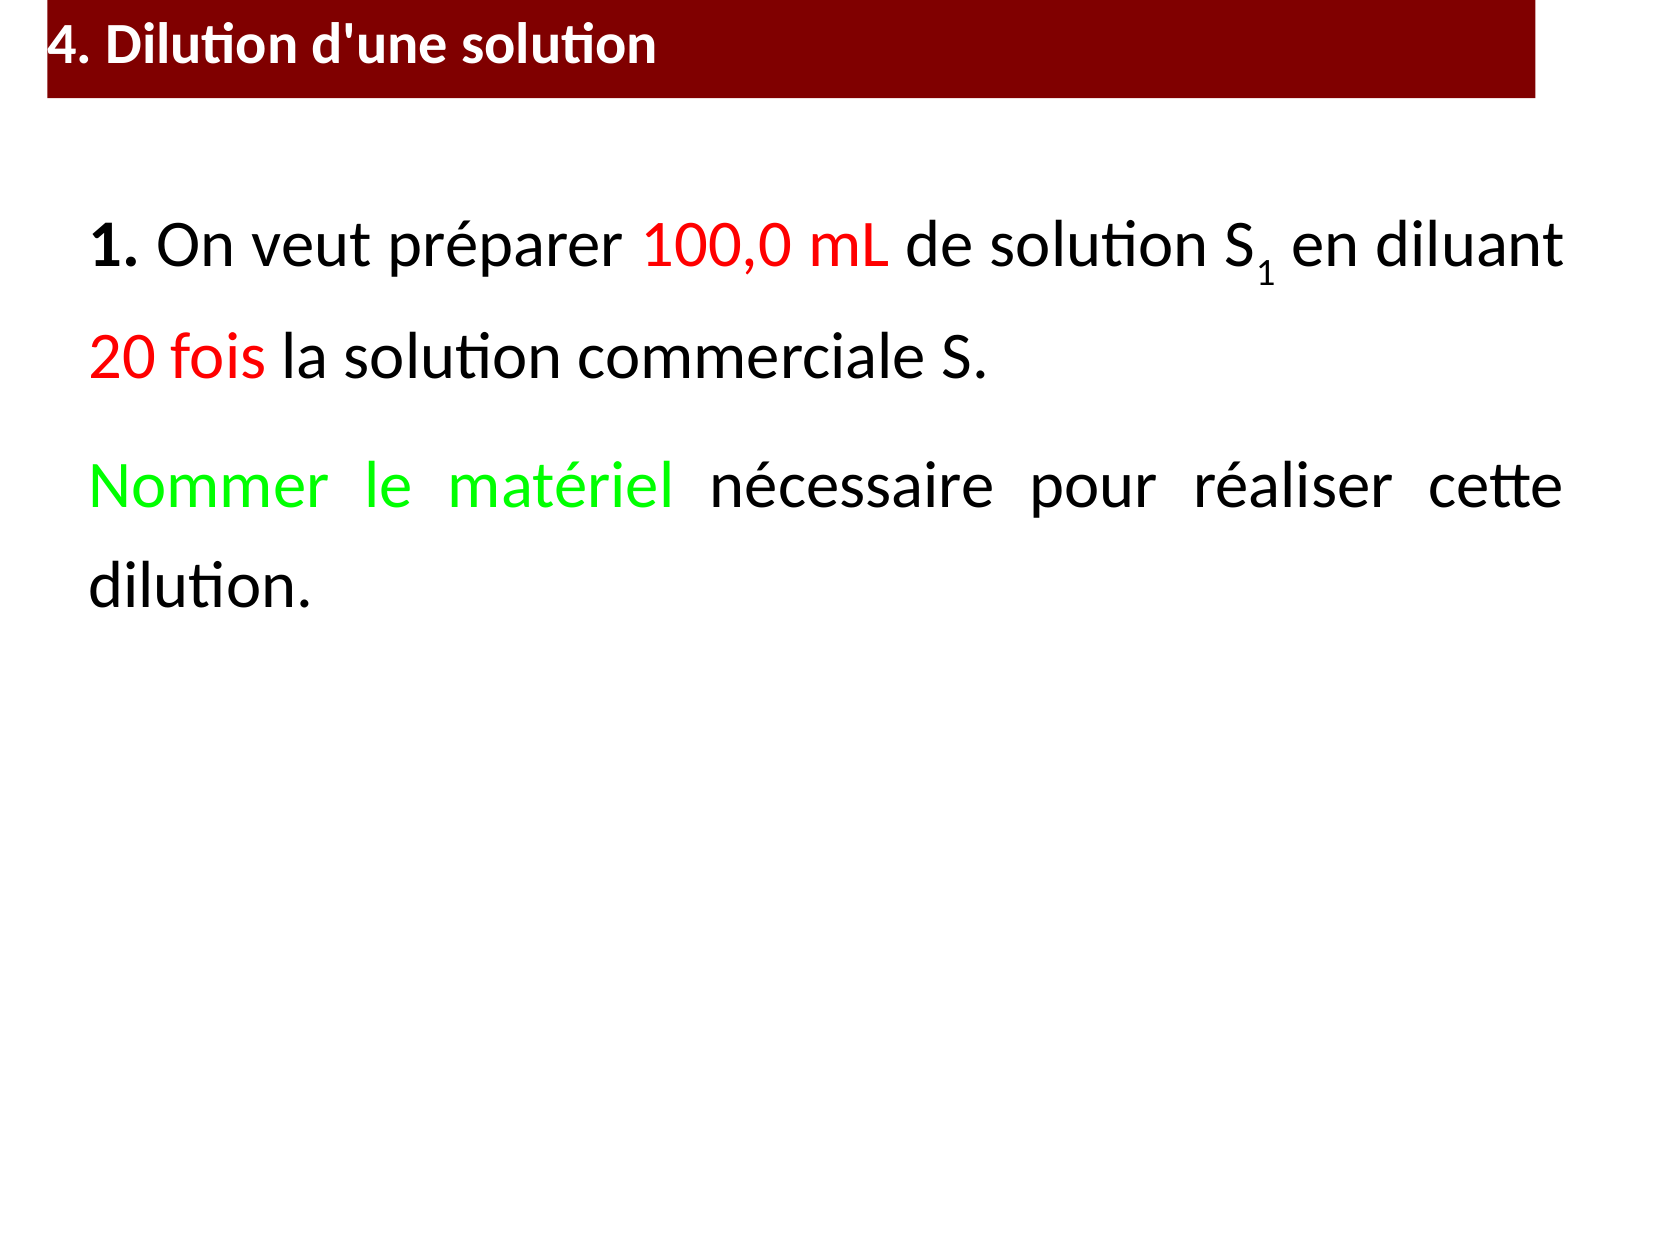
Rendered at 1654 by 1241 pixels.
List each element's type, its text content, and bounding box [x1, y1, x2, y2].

title 4. Dilution d'une solution [47, 0, 1536, 99]
list 1. On veut préparer 100,0 mL de solution S1 en diluant 20 fois la solution commerciale S. Nommer le matériel nécessaire pour réaliser cette dilution. [88, 177, 1565, 680]
